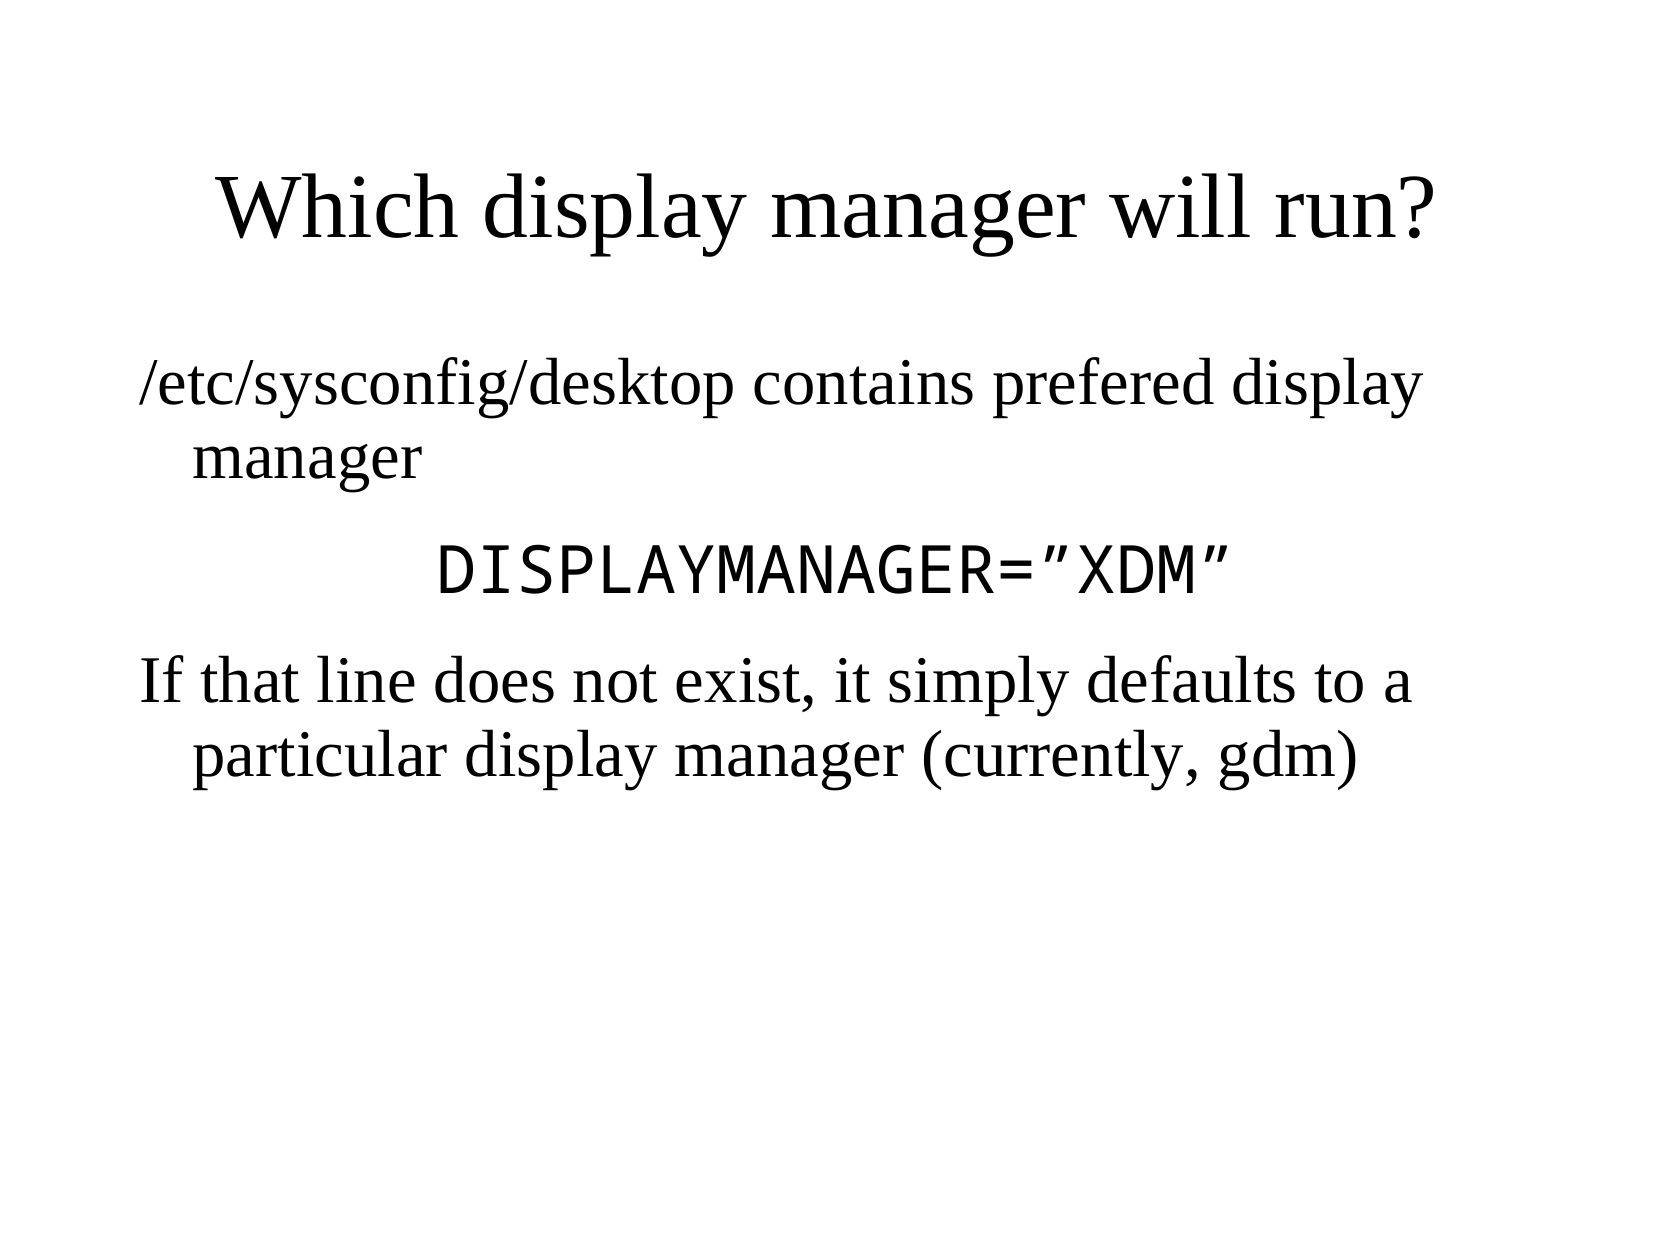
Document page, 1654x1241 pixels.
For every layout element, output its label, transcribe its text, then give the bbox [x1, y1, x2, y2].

list /etc/sysconfig/desktop contains prefered display manager DISPLAYMANAGER=”XDM” If that line does not exist, it simply defaults to a particular display manager (currently, gdm) [121, 344, 1534, 1127]
title Which display manager will run? [121, 102, 1534, 311]
